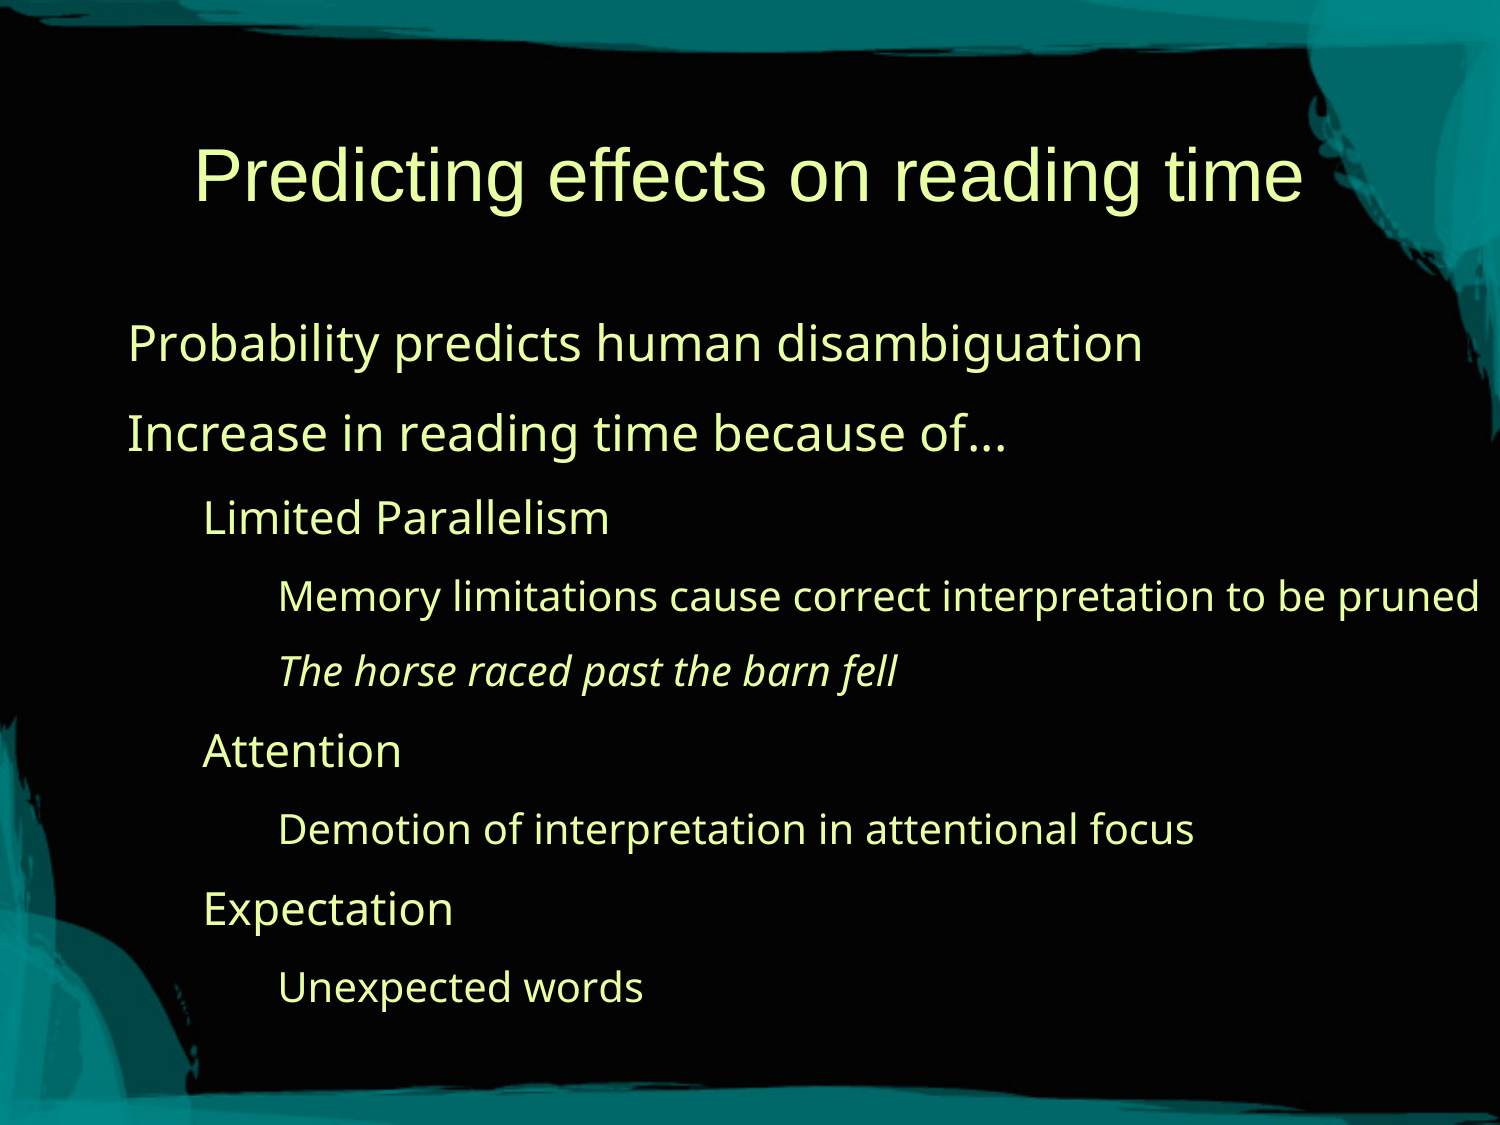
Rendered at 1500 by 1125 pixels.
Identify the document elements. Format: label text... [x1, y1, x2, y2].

title Predicting effects on reading time [112, 87, 1388, 263]
picture [0, 0, 1500, 1125]
list Probability predicts human disambiguation Increase in reading time because of... Limited Parallelism Memory limitations cause correct interpretation to be pruned The horse raced past the barn fell Attention Demotion of interpretation in attentional focus Expectation Unexpected words [112, 299, 1500, 1000]
